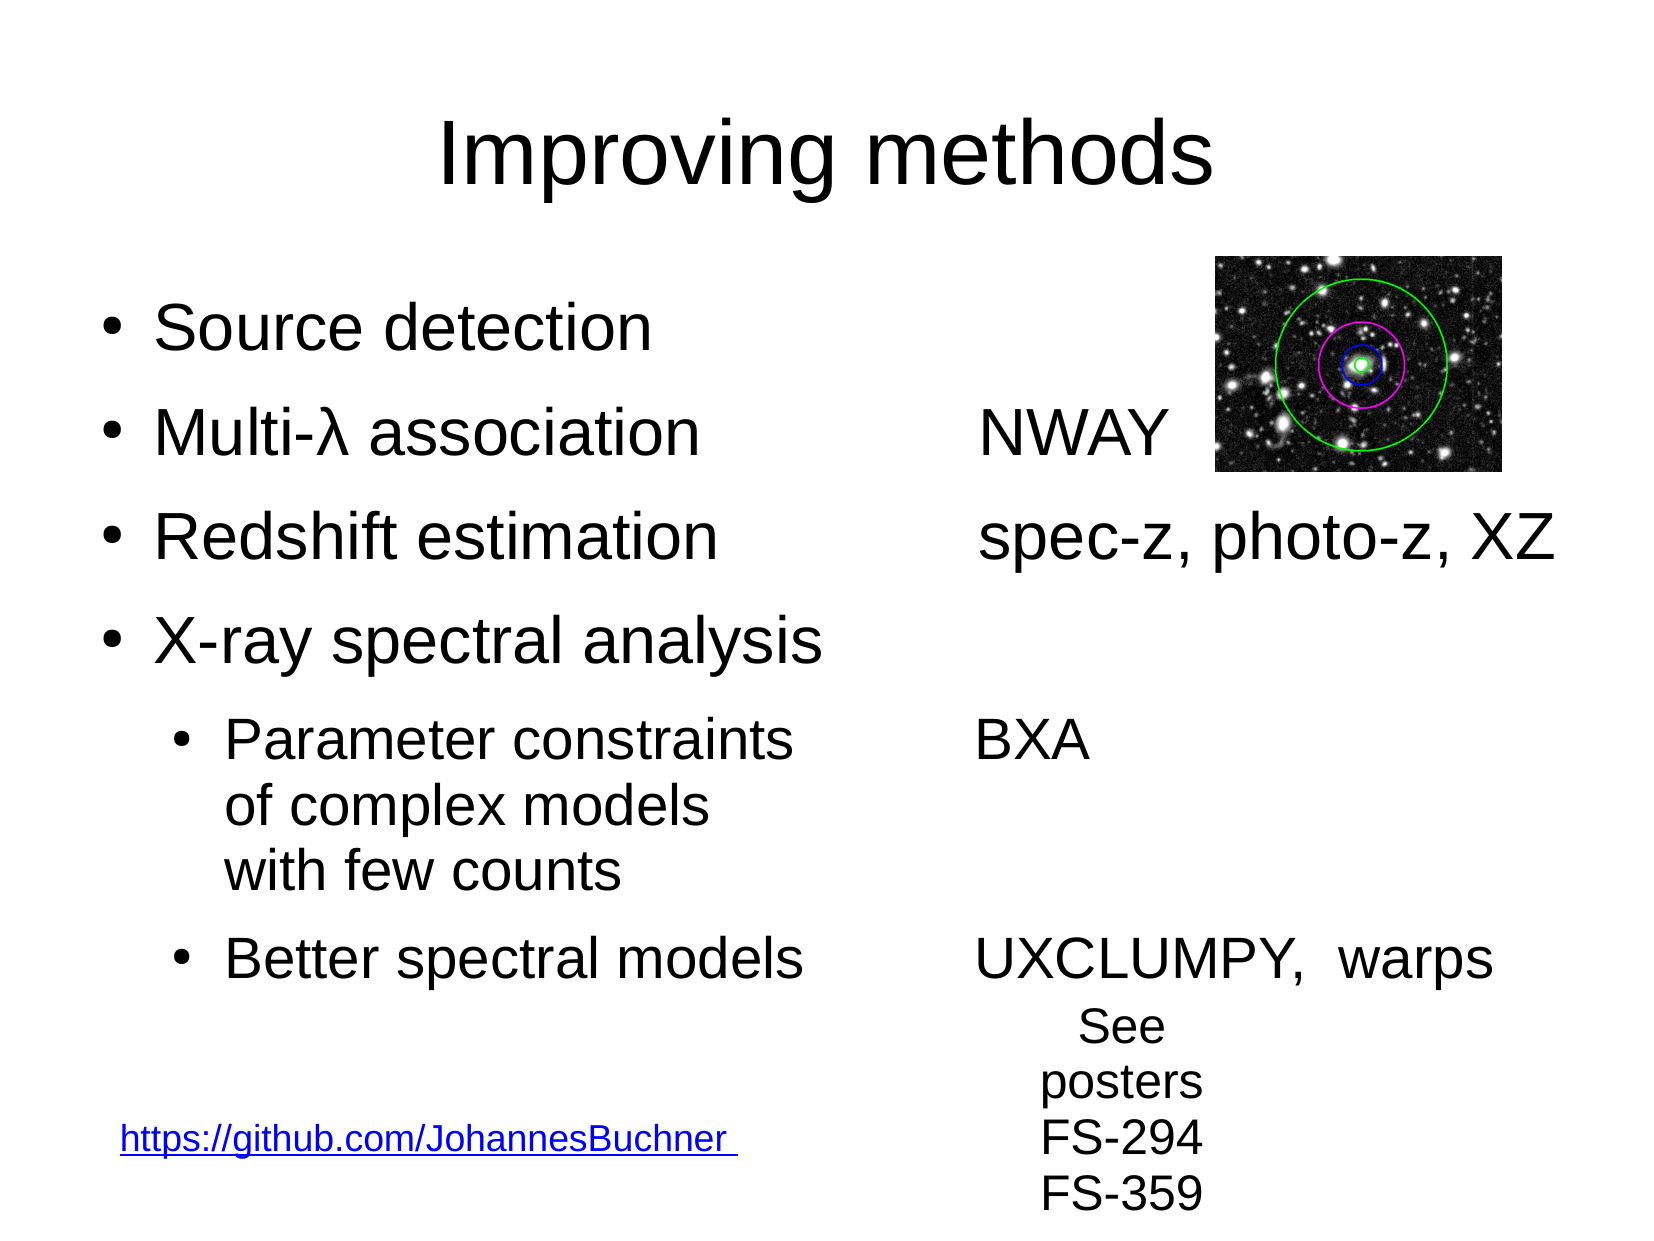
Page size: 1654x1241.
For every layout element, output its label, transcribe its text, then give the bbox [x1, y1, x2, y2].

title Improving methods [82, 49, 1571, 257]
text_box https://github.com/JohannesBuchner [105, 1110, 811, 1167]
text_box See posters FS-294 FS-359 [1001, 990, 1242, 1229]
picture [1215, 256, 1502, 472]
list Source detection Multi-λ association NWAY Redshift estimation spec-z, photo-z, XZ X-ray spectral analysis Parameter constraints BXA of complex models with few counts Better spectral models UXCLUMPY, warps [82, 290, 1571, 1010]
